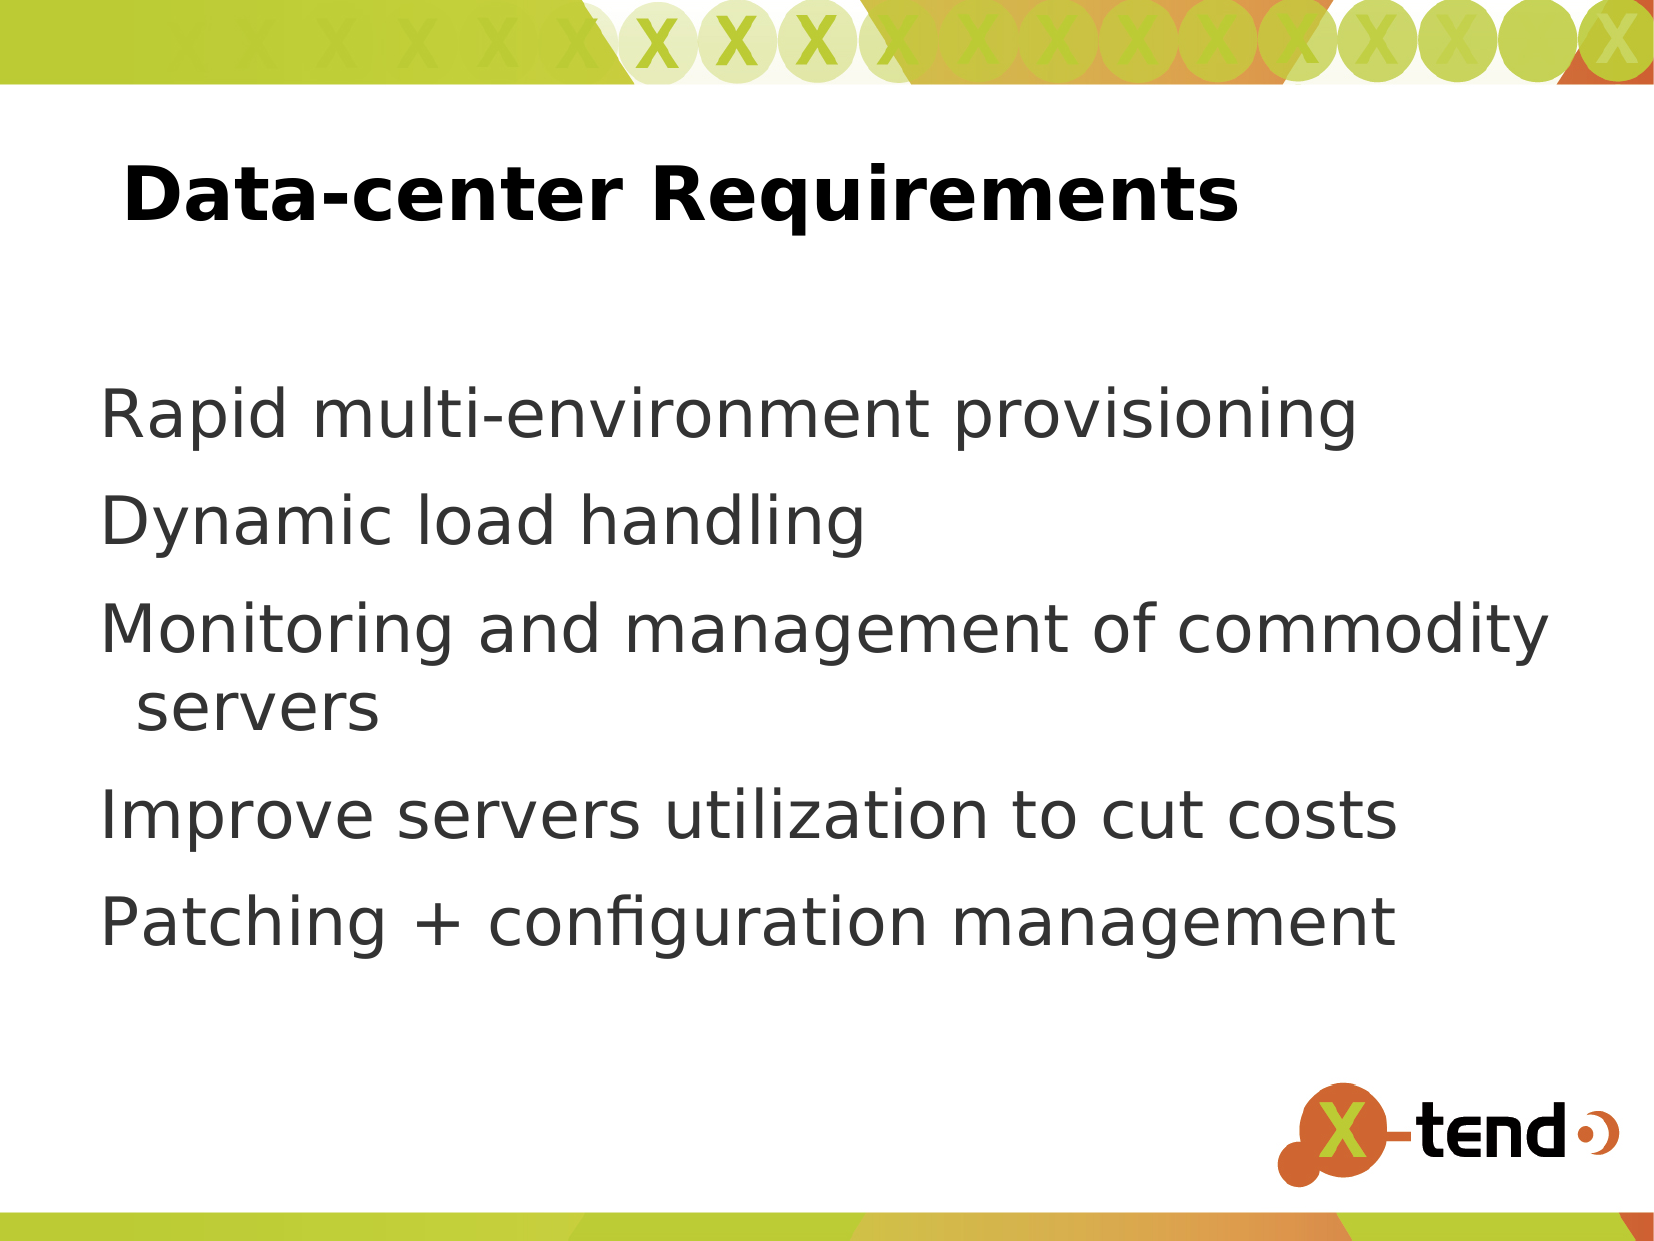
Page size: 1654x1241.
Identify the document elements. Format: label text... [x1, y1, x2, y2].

title Data-center Requirements [121, 87, 1534, 302]
text_box Rapid multi-environment provisioning Dynamic load handling Monitoring and management of commodity servers Improve servers utilization to cut costs Patching + configuration management [98, 375, 1654, 1203]
picture [0, 0, 1654, 1241]
